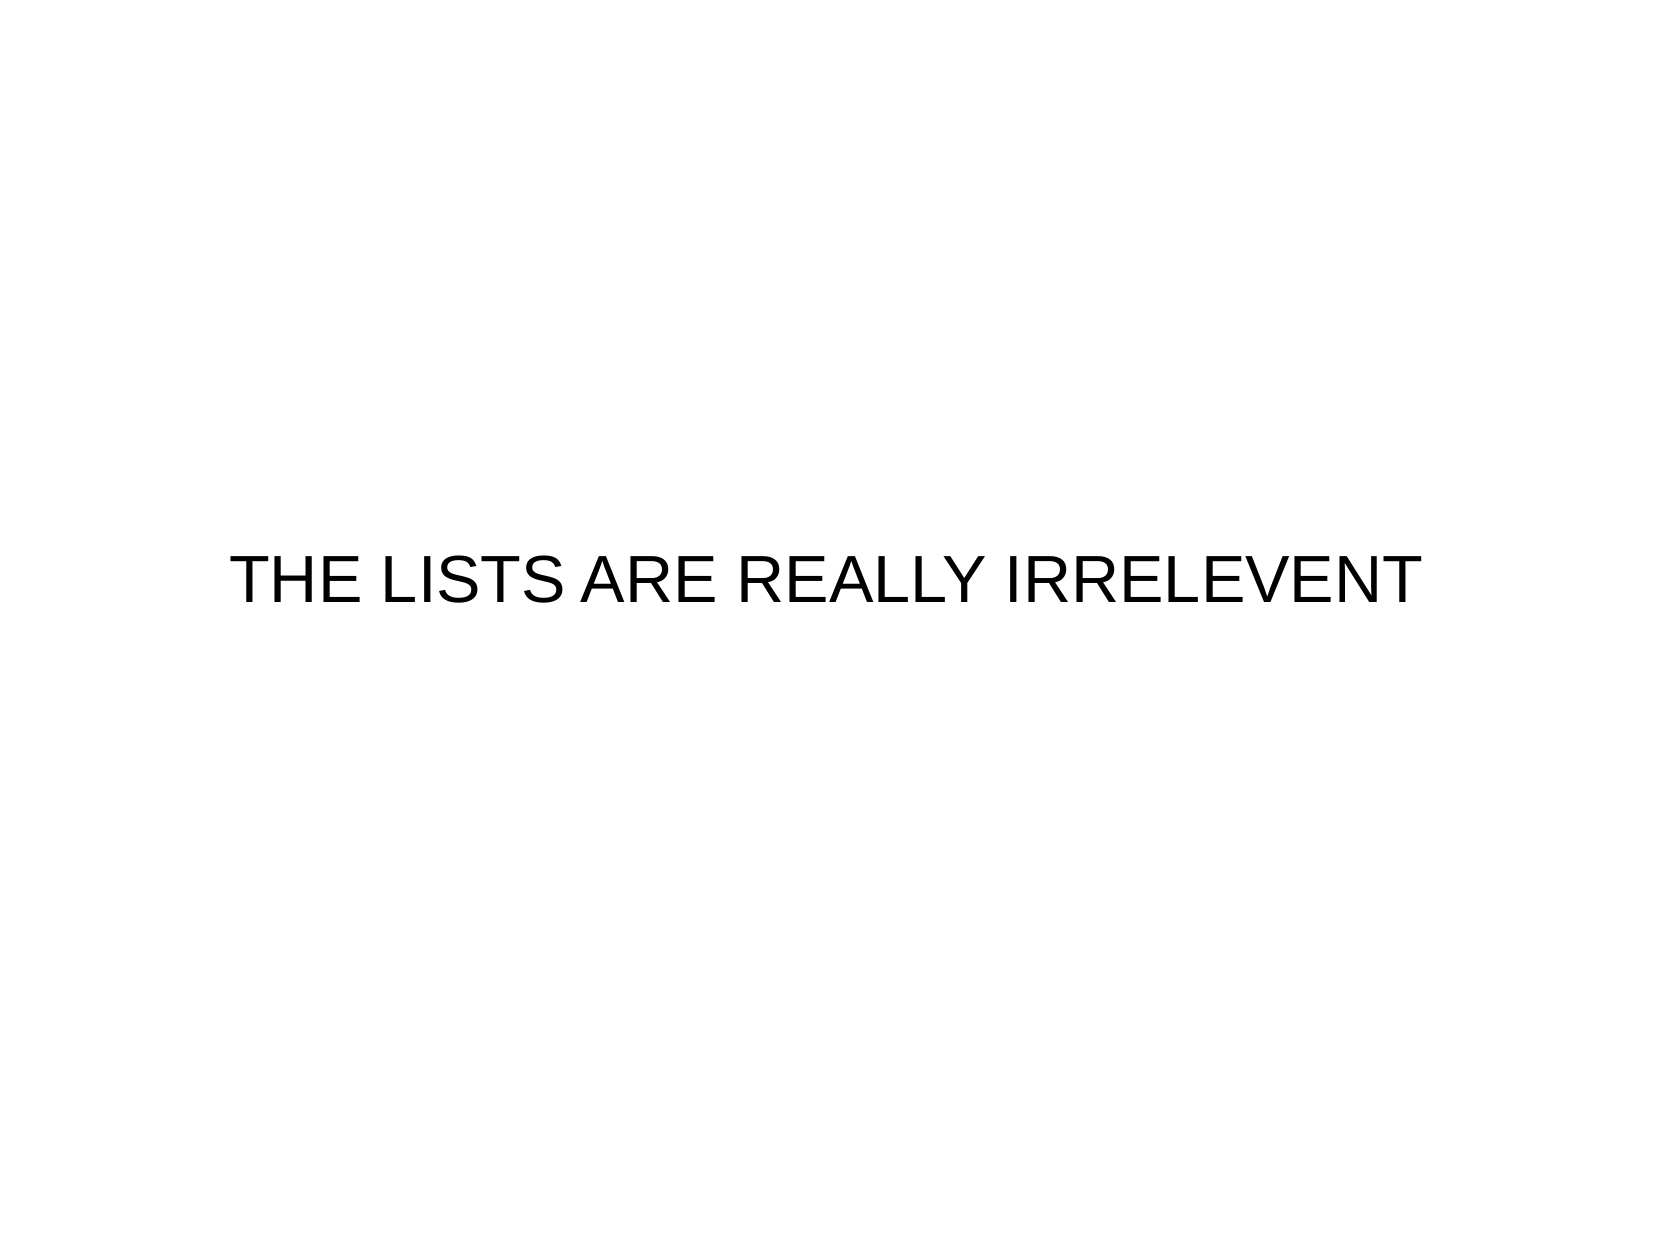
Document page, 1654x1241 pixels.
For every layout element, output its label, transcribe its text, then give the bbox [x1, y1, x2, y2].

subtitle THE LISTS ARE REALLY IRRELEVENT [82, 49, 1571, 1109]
